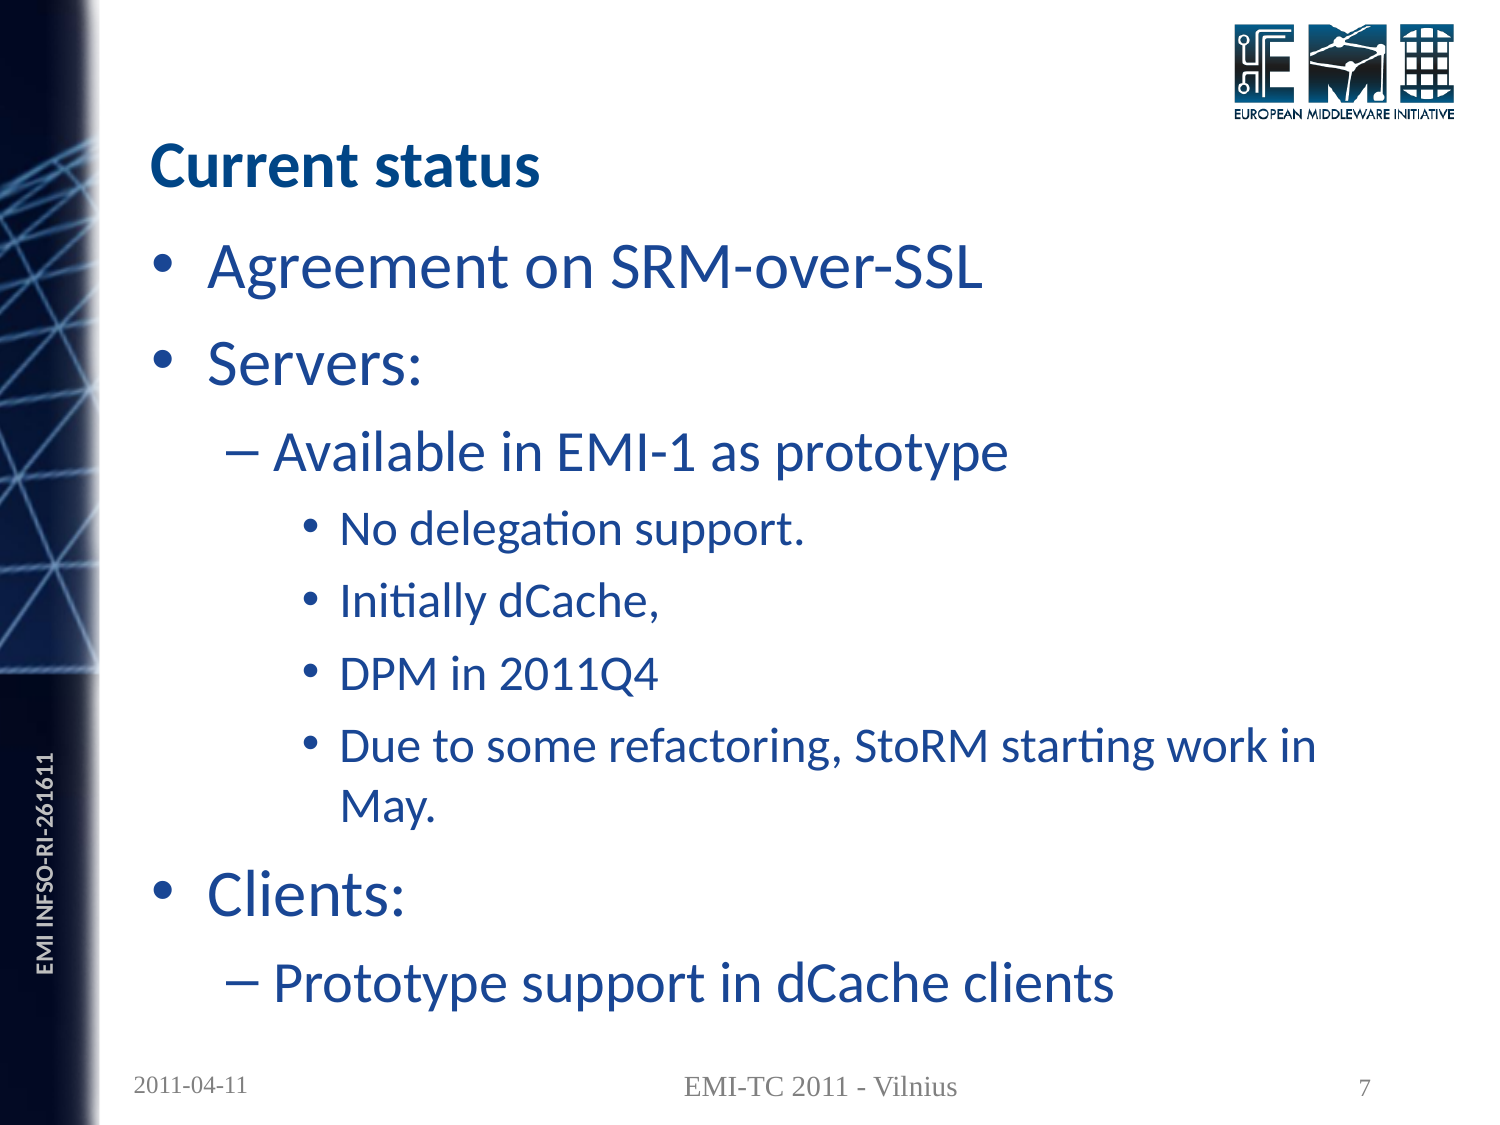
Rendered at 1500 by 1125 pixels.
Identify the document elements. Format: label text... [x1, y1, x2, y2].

list Agreement on SRM-over-SSL Servers: Available in EMI-1 as prototype No delegation support. Initially dCache, DPM in 2011Q4 Due to some refactoring, StoRM starting work in May. Clients: Prototype support in dCache clients [151, 221, 1388, 1063]
picture [1185, 8, 1500, 115]
title Current status [150, 115, 1500, 207]
picture [0, 0, 111, 1125]
